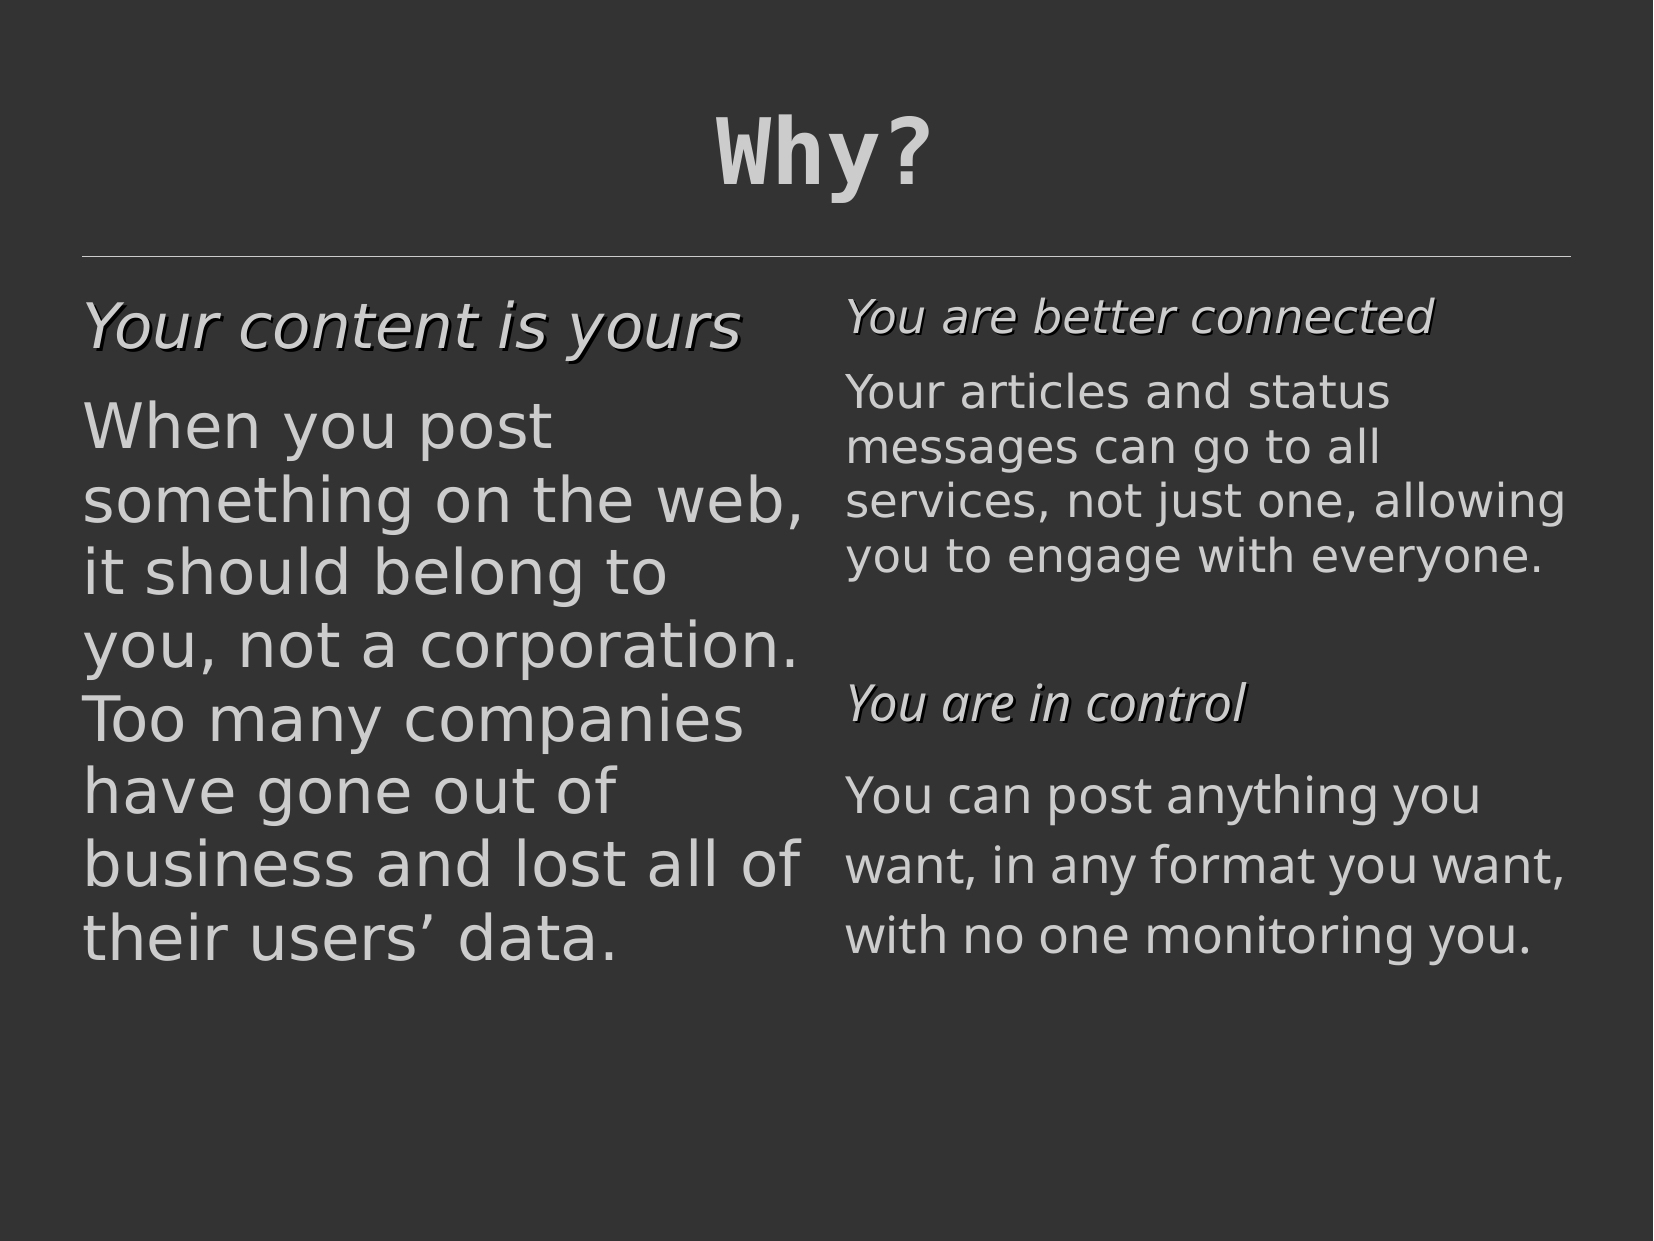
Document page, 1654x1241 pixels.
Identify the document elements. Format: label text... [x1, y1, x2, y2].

list You are in control You can post anything you want, in any format you want, with no one monitoring you. [844, 666, 1571, 1010]
list You are better connected Your articles and status messages can go to all services, not just one, allowing you to engage with everyone. [844, 290, 1571, 634]
list Your content is yours When you post something on the web, it should belong to you, not a corporation. Too many companies have gone out of business and lost all of their users’ data. [82, 290, 809, 1010]
title Why? [82, 49, 1571, 257]
